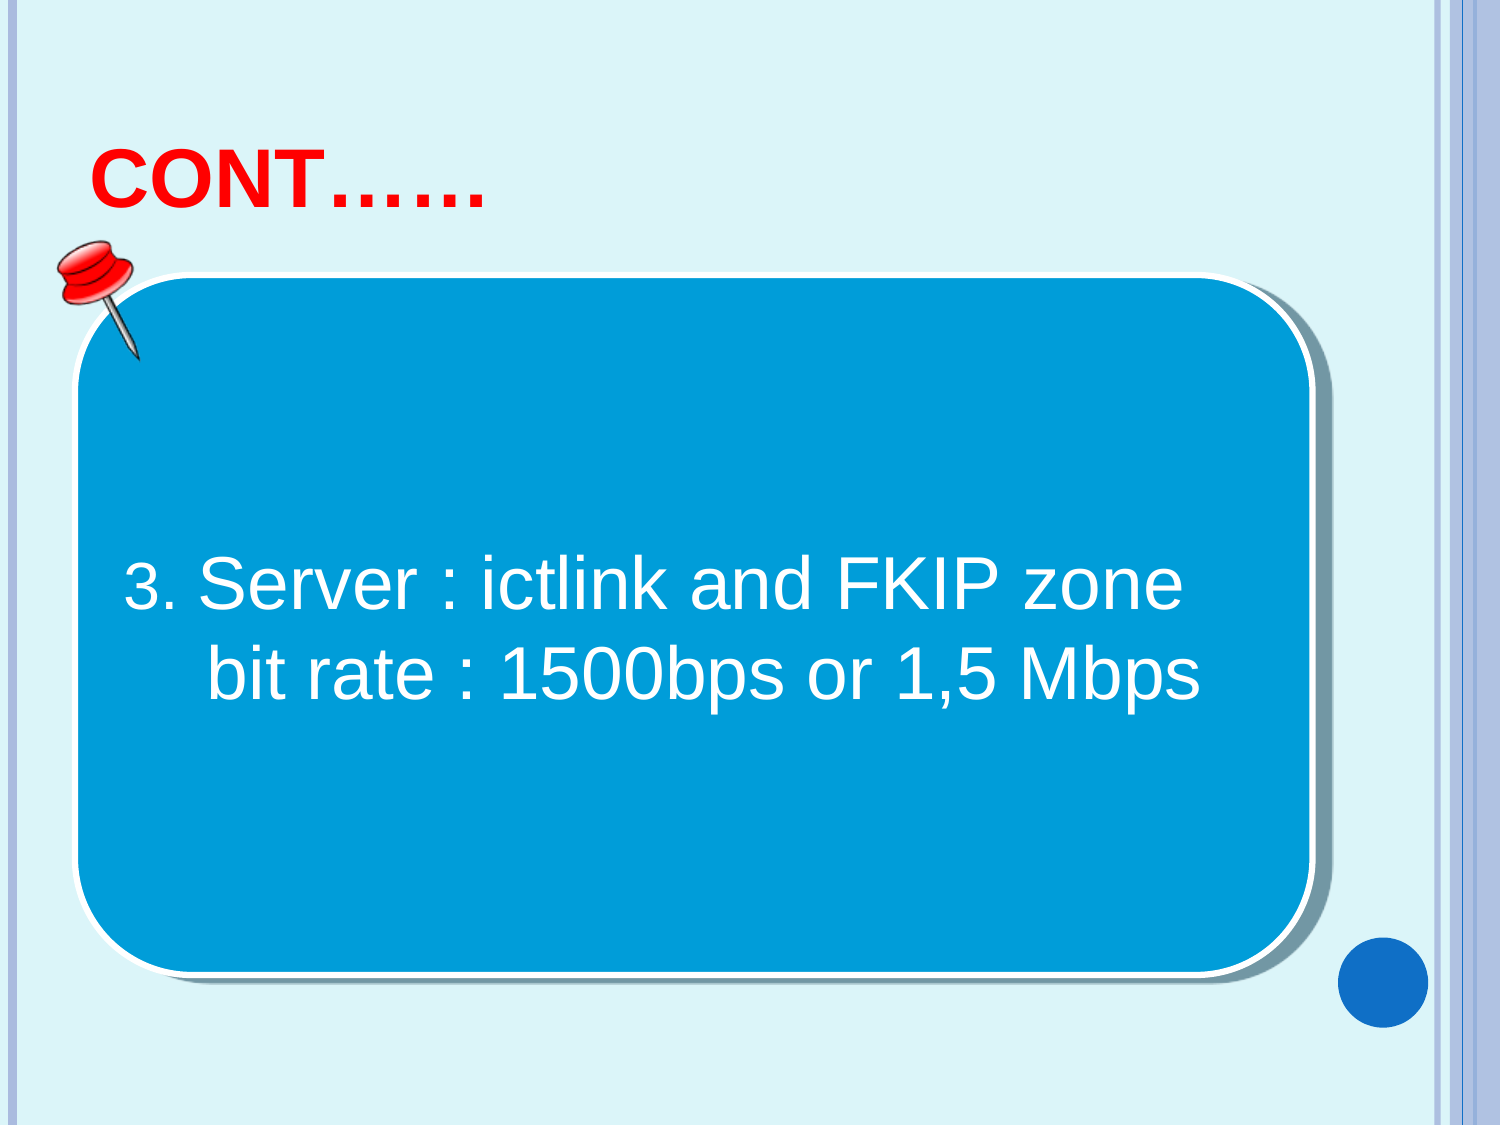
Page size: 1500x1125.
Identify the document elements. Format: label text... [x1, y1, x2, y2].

title CONT…… [74, 44, 1300, 233]
text_box [37, 237, 163, 363]
text_box 3. Server : ictlink and FKIP zone bit rate : 1500bps or 1,5 Mbps [74, 274, 1313, 976]
